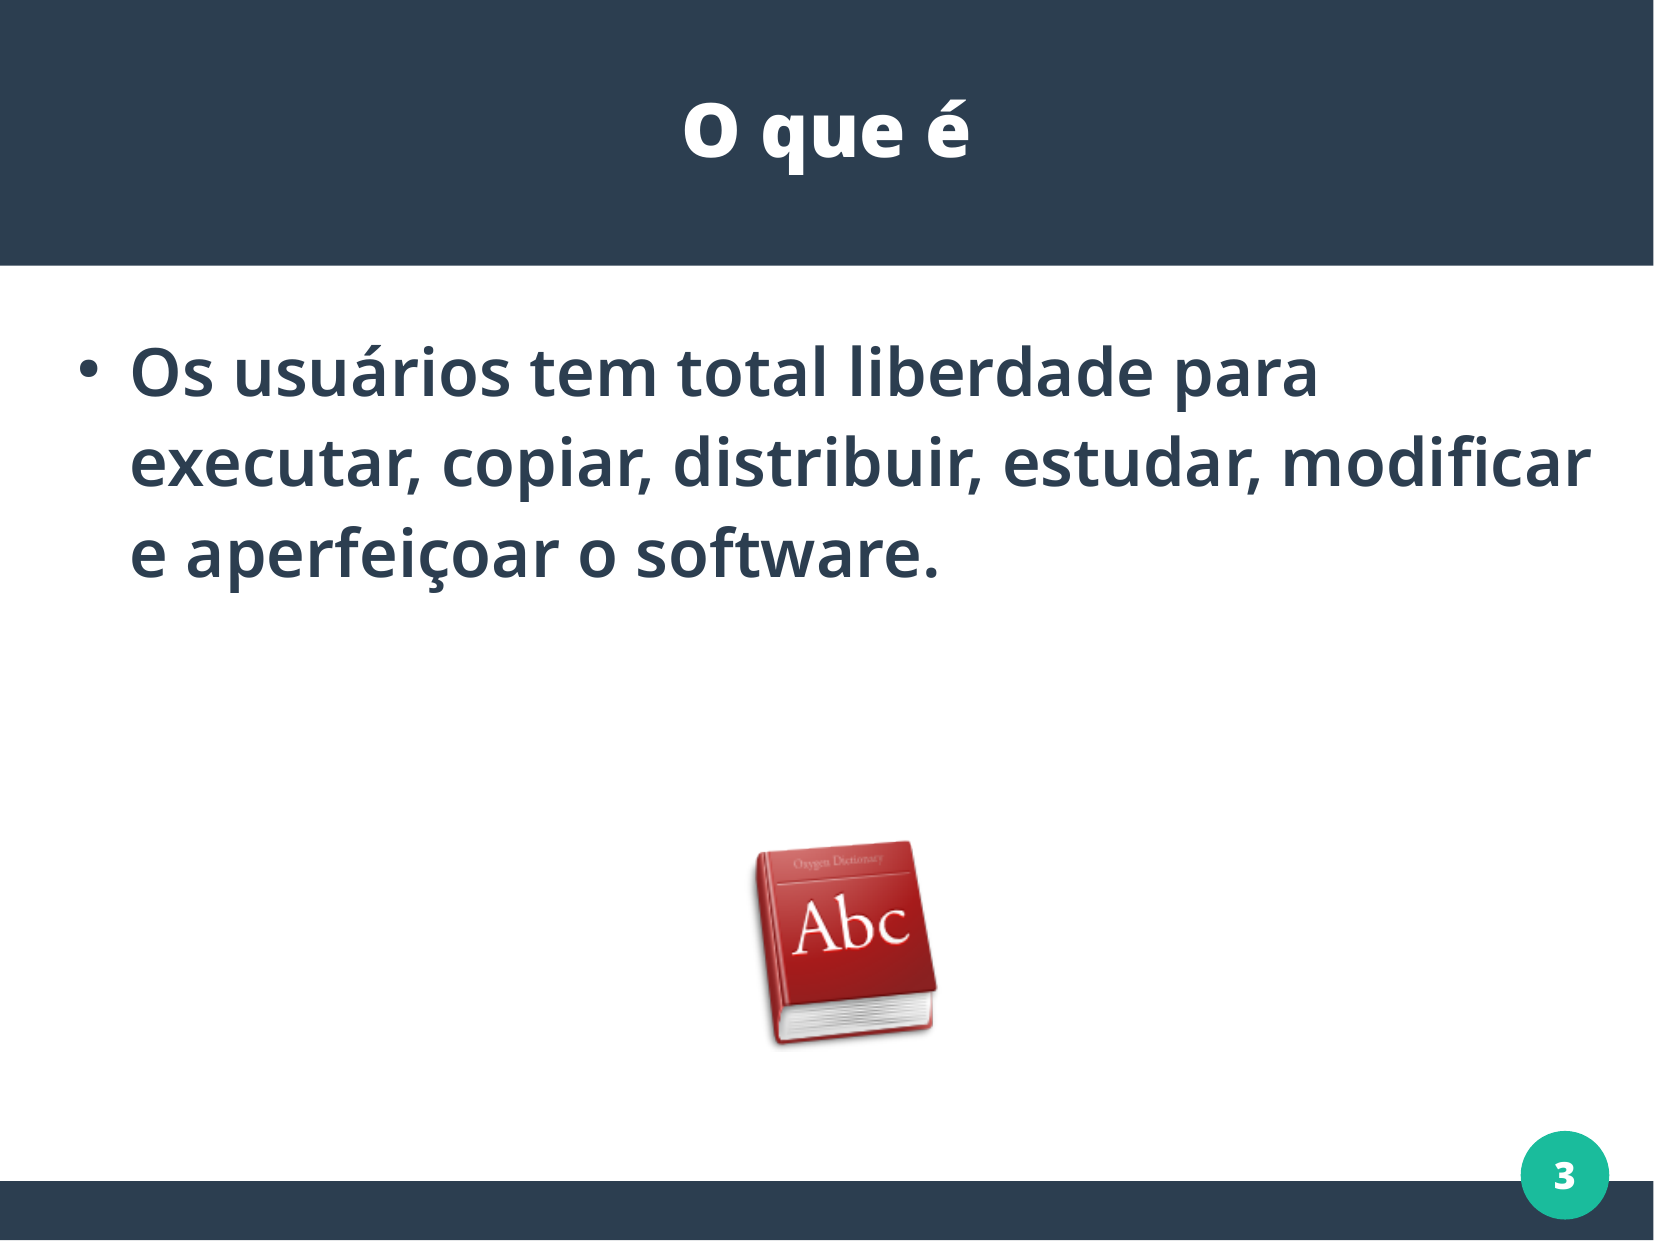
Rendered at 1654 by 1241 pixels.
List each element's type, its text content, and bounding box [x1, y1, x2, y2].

picture [744, 837, 958, 1052]
title O que é [59, 49, 1595, 207]
list Os usuários tem total liberdade para executar, copiar, distribuir, estudar, modificar e aperfeiçoar o software. [59, 324, 1595, 1152]
